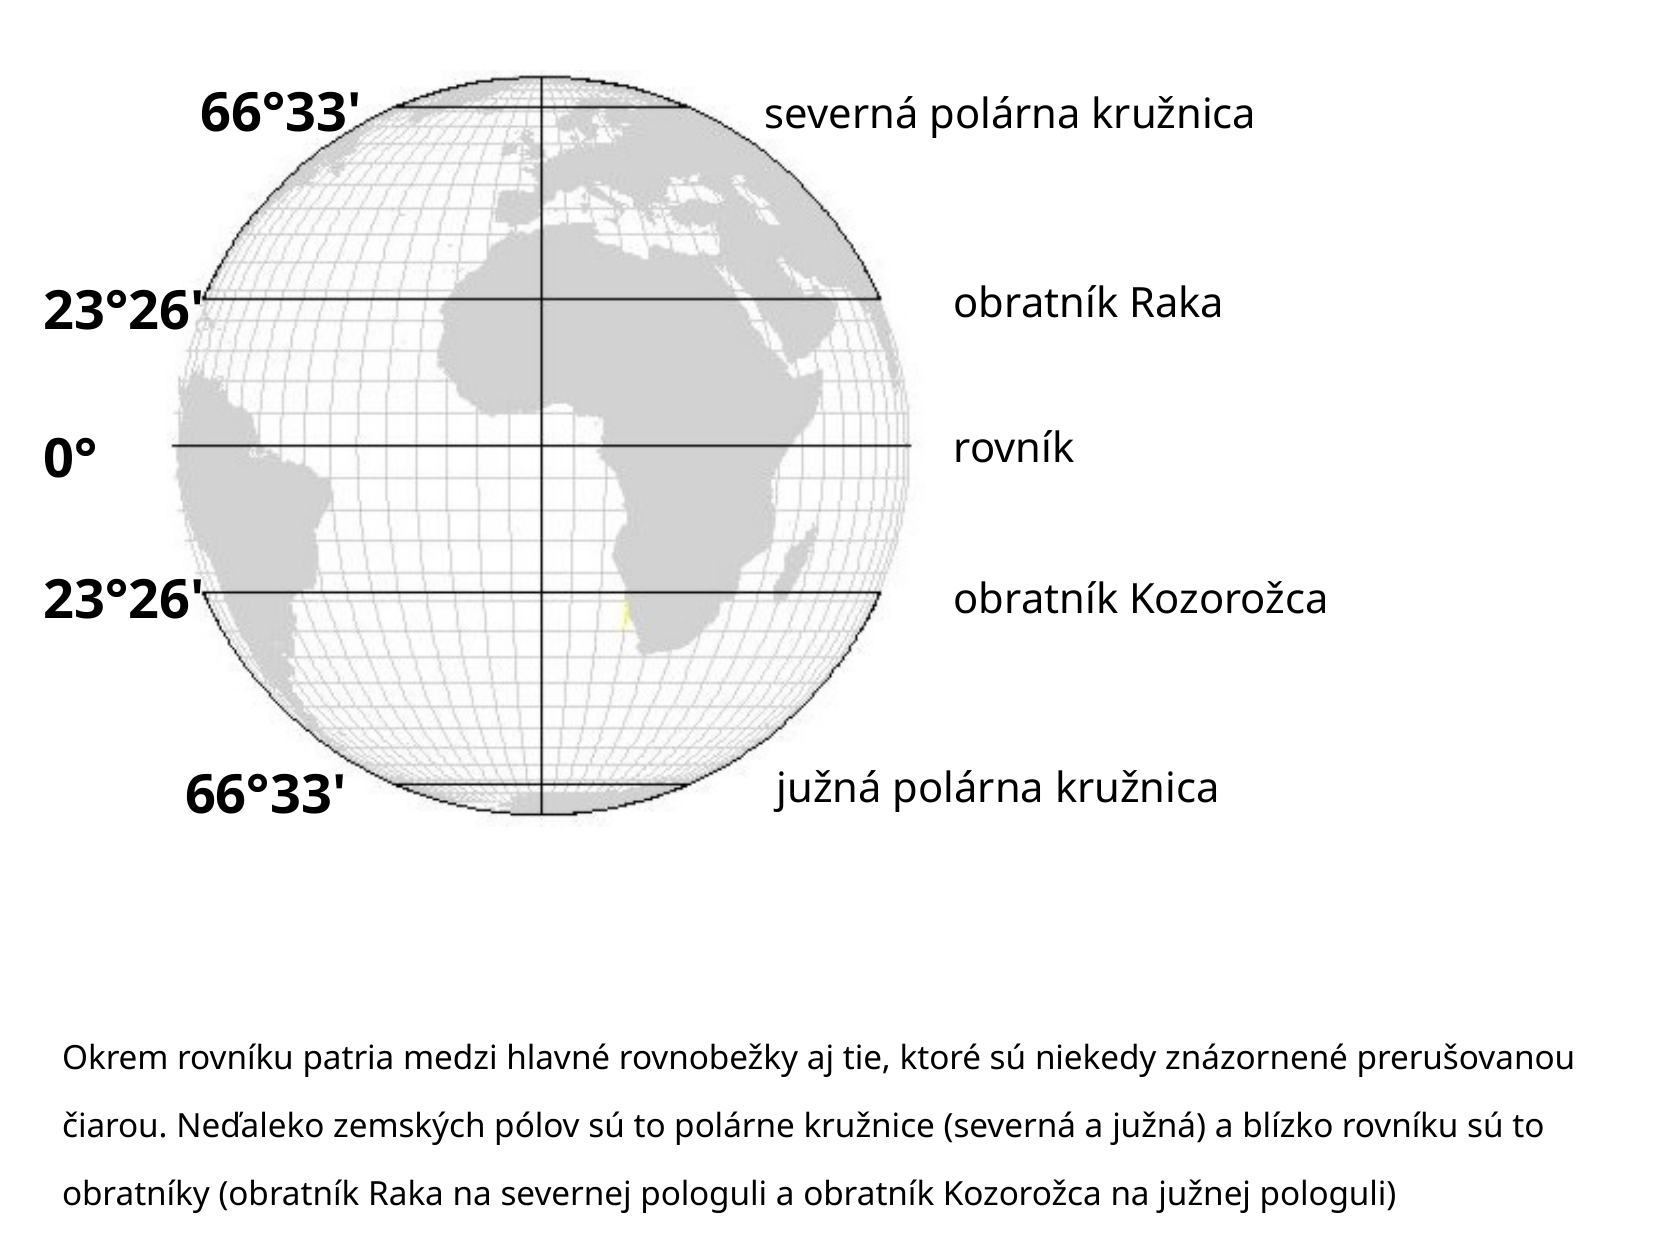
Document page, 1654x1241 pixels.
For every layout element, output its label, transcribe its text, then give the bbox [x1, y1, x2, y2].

picture [166, 70, 927, 827]
text_box 66°33' [200, 72, 371, 166]
text_box obratník Kozorožca [938, 561, 1589, 625]
text_box južná polárna kružnica [761, 750, 1412, 814]
text_box 23°26' [43, 271, 213, 365]
text_box 66°33' [185, 755, 355, 849]
text_box severná polárna kružnica [750, 76, 1400, 141]
text_box Okrem rovníku patria medzi hlavné rovnobežky aj tie, ktoré sú niekedy znázornené prerušovanou čiarou. Neďaleko zemských pólov sú to polárne kružnice (severná a južná) a blízko rovníku sú to obratníky (obratník Raka na severnej pologuli a obratník Kozorožca na južnej pologuli) [47, 1003, 1607, 1173]
text_box 23°26' [43, 561, 213, 654]
text_box obratník Raka [938, 265, 1589, 330]
text_box rovník [938, 410, 1140, 474]
text_box 0° [43, 419, 213, 512]
